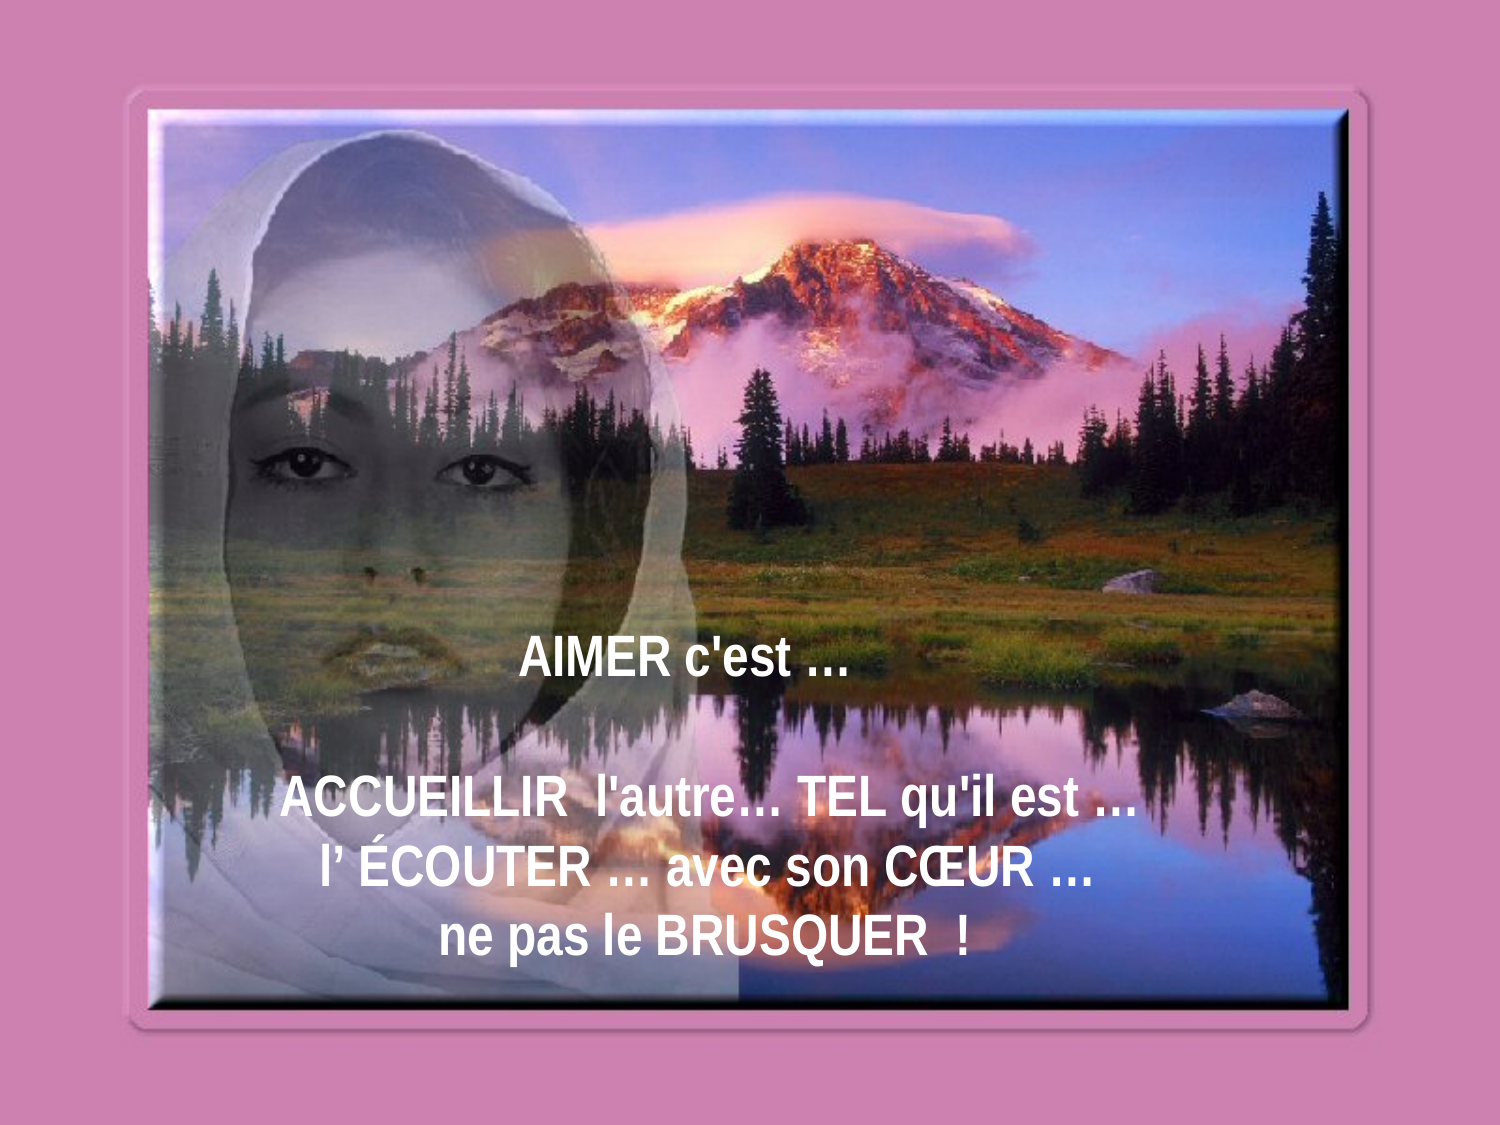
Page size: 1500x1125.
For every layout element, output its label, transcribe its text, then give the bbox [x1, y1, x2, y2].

picture [0, 0, 1500, 1125]
text_box AIMER c'est … ACCUEILLIR l'autre… TEL qu'il est … l’ ÉCOUTER … avec son CŒUR … ne pas le BRUSQUER ! [225, 609, 1201, 976]
